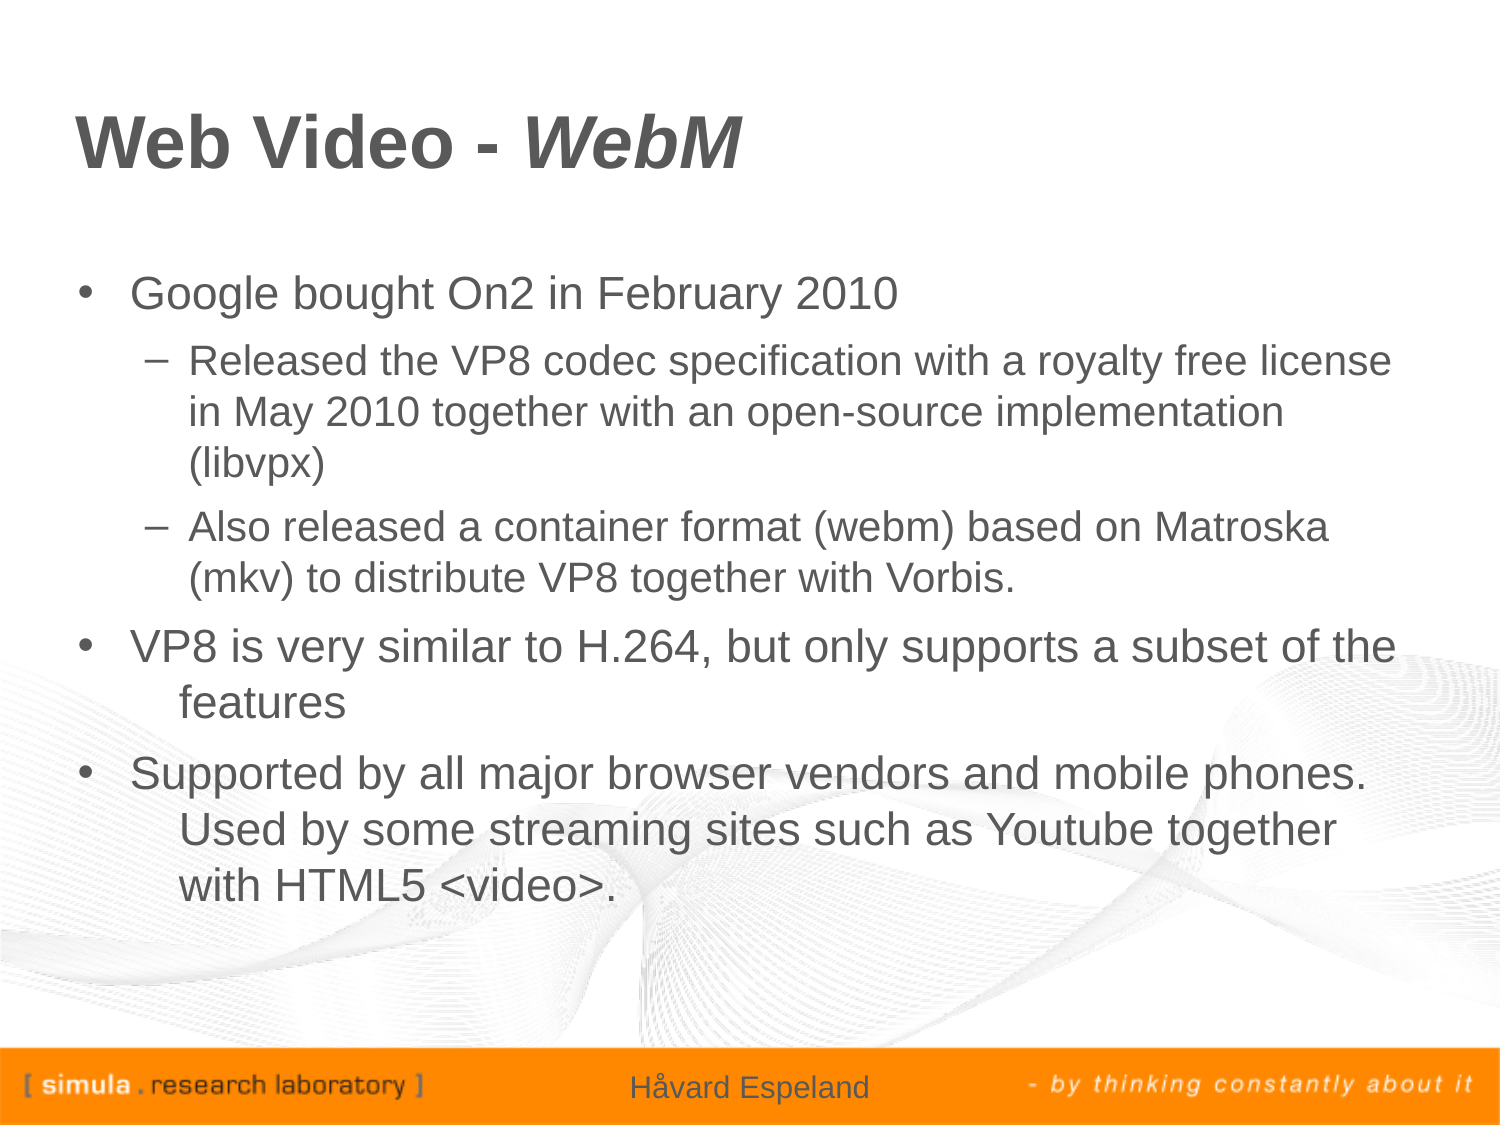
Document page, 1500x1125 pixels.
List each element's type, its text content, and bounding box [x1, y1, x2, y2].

picture [0, 654, 1500, 1125]
title Web Video - WebM [75, 44, 1425, 233]
list Google bought On2 in February 2010 Released the VP8 codec specification with a royalty free license in May 2010 together with an open-source implementation (libvpx) Also released a container format (webm) based on Matroska (mkv) to distribute VP8 together with Vorbis. VP8 is very similar to H.264, but only supports a subset of the features Supported by all major browser vendors and mobile phones. Used by some streaming sites such as Youtube together with HTML5 <video>. [75, 263, 1425, 916]
